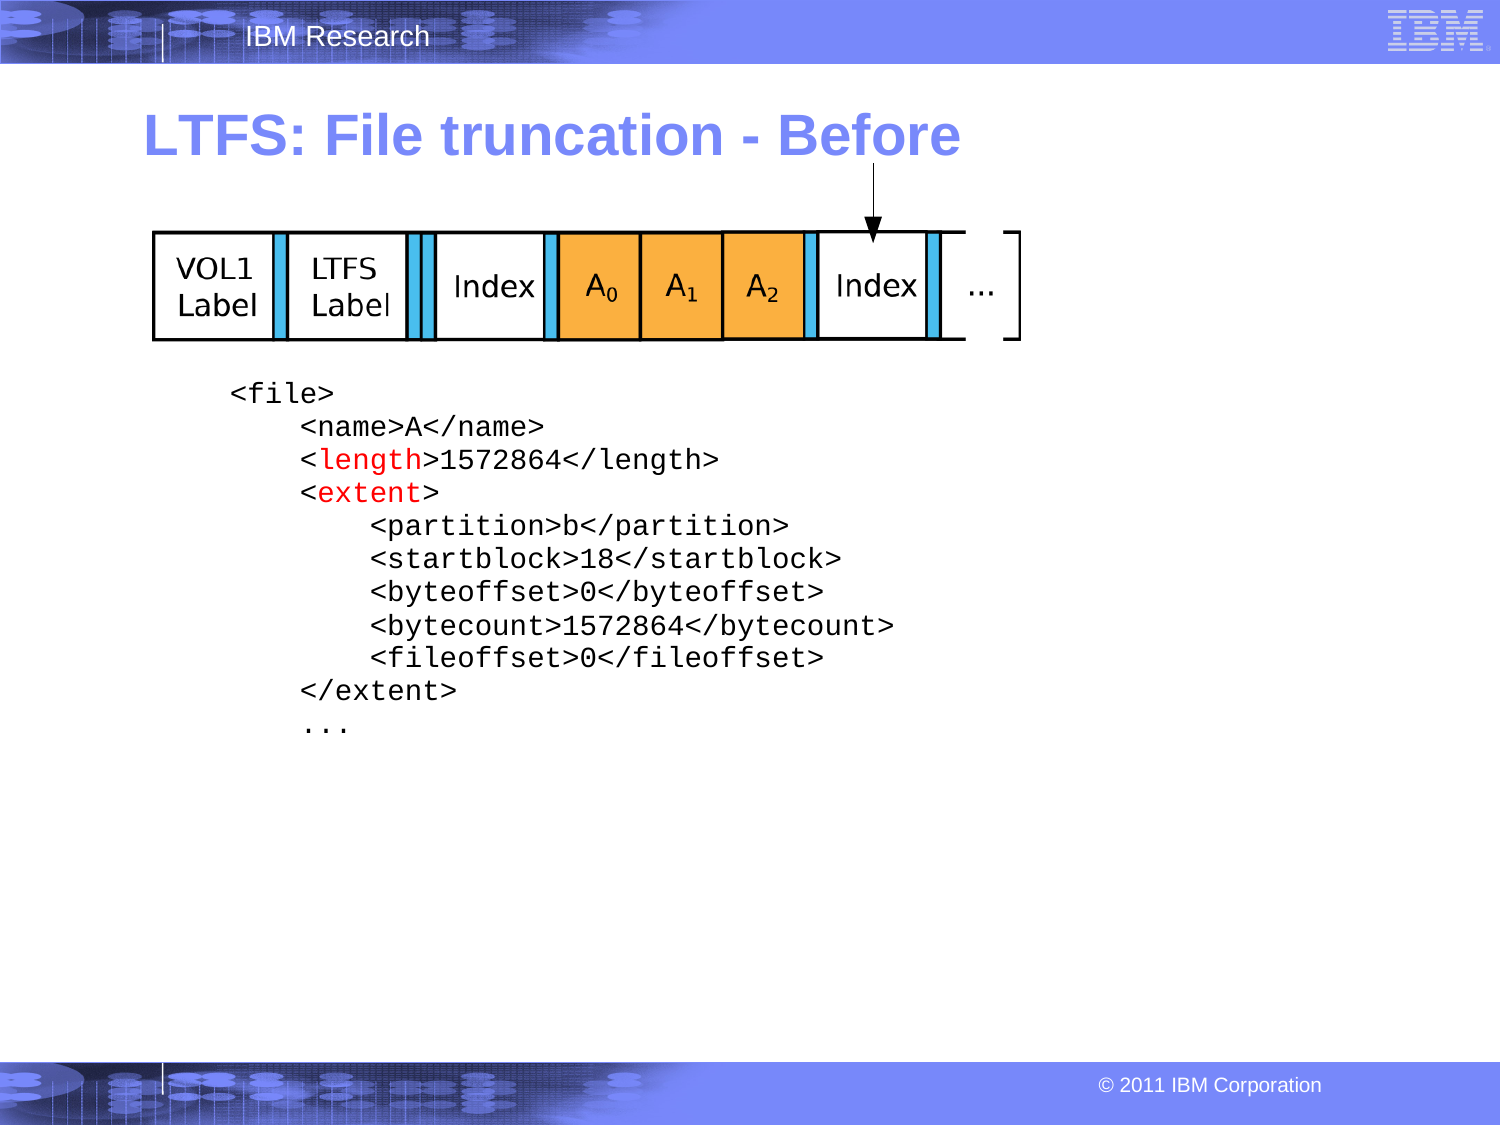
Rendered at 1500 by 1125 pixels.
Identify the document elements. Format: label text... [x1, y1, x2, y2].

picture [1, 1, 1500, 63]
picture [0, 1063, 1500, 1125]
text_box <file> <name>A</name> <length>1572864</length> <extent> <partition>b</partition> <startblock>18</startblock> <byteoffset>0</byteoffset> <bytecount>1572864</bytecount> <fileoffset>0</fileoffset> </extent> ... [144, 339, 1423, 858]
title LTFS: File truncation - Before [128, 87, 1480, 181]
picture [152, 229, 1021, 339]
